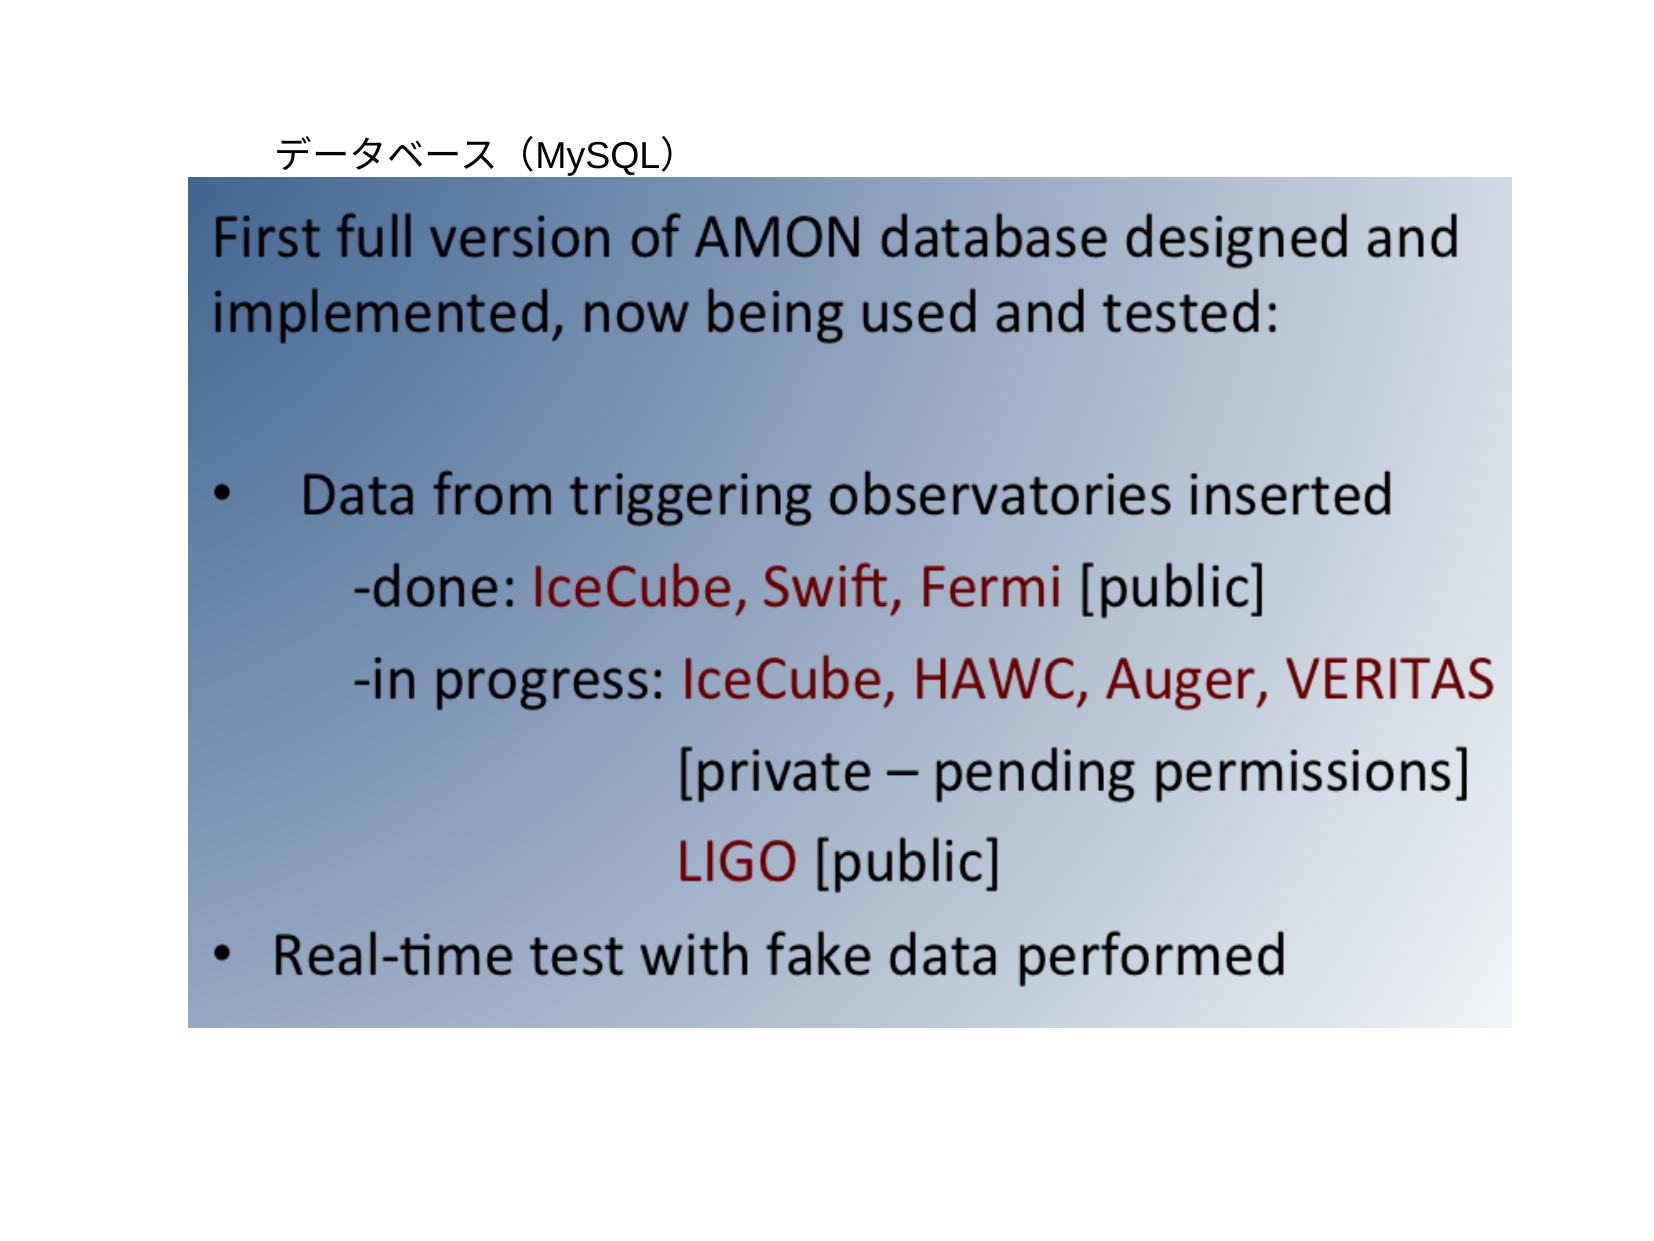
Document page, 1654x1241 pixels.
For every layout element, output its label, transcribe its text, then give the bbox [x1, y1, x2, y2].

text_box データベース（MySQL） [259, 118, 1347, 183]
picture [188, 177, 1512, 1028]
